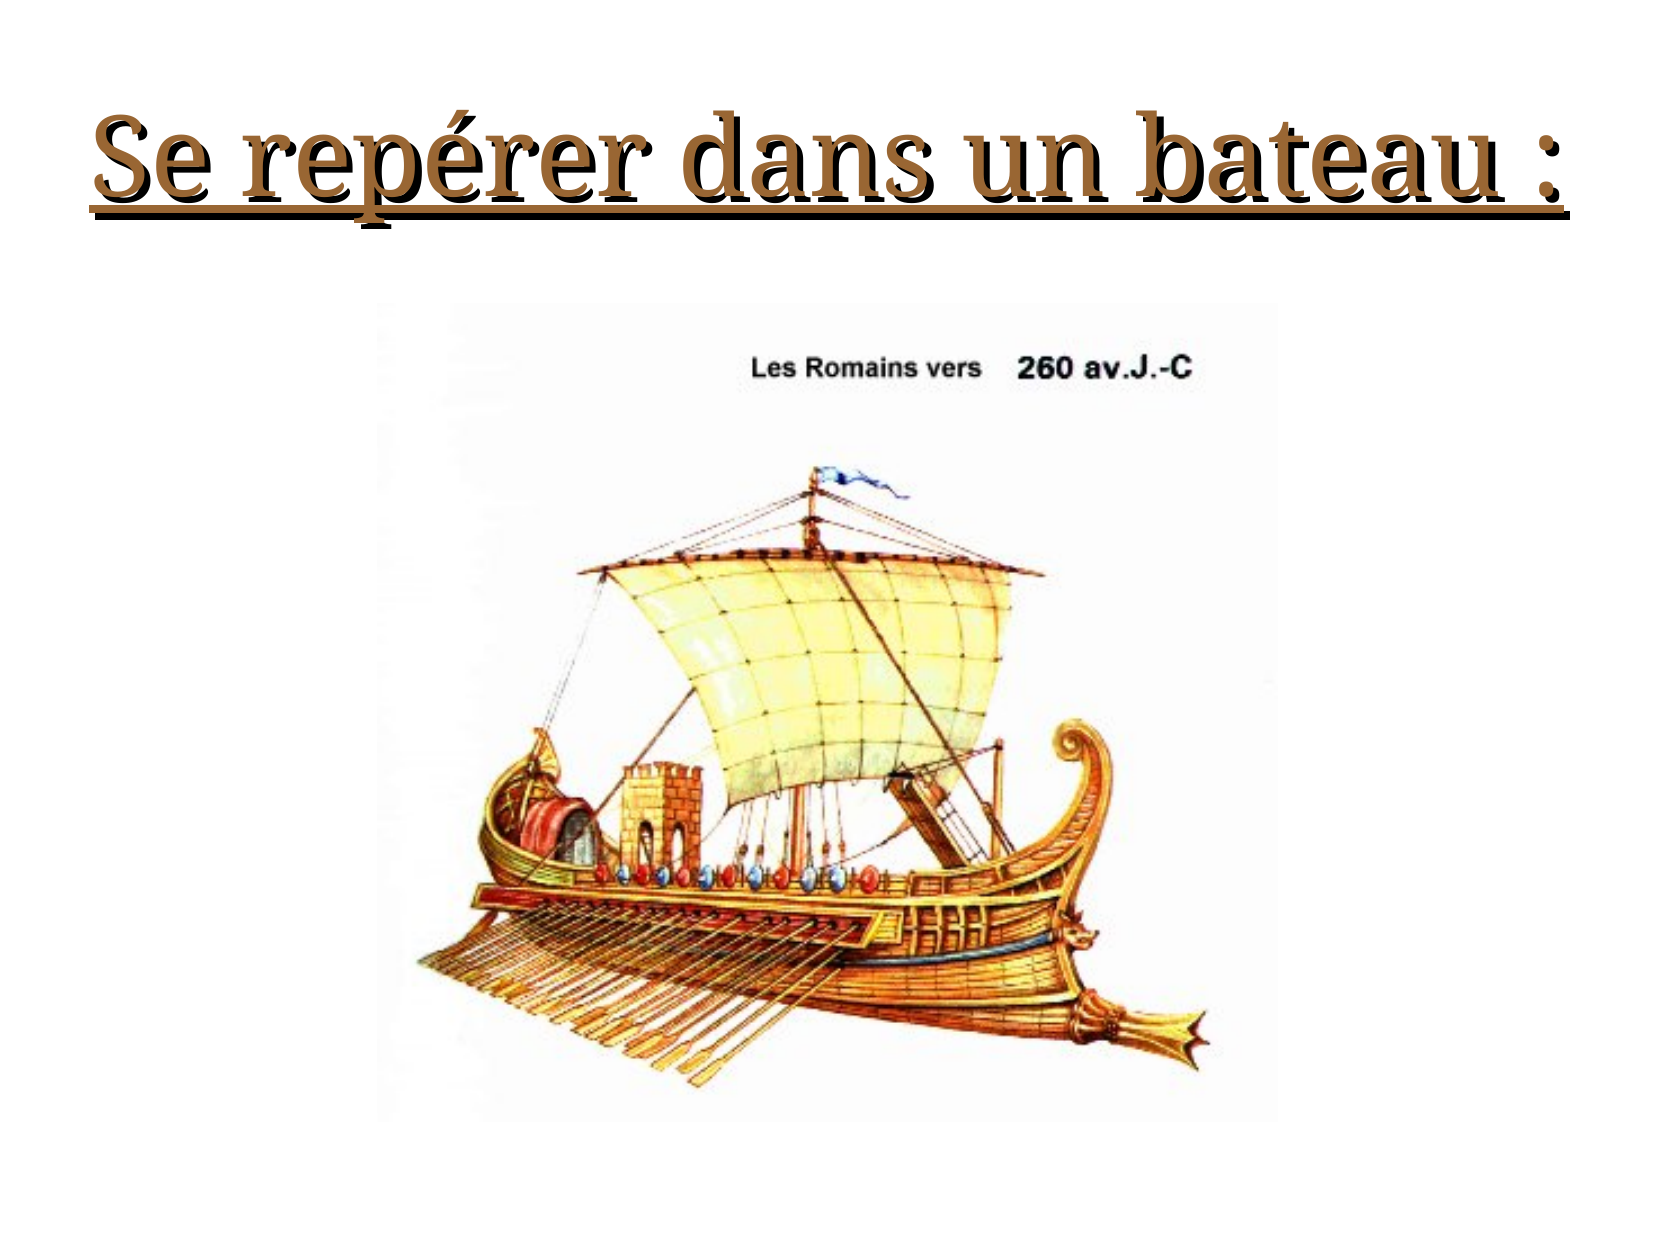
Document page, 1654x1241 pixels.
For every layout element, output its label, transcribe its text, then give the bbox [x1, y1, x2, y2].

title Se repérer dans un bateau : [82, 49, 1571, 257]
picture [377, 303, 1278, 1123]
